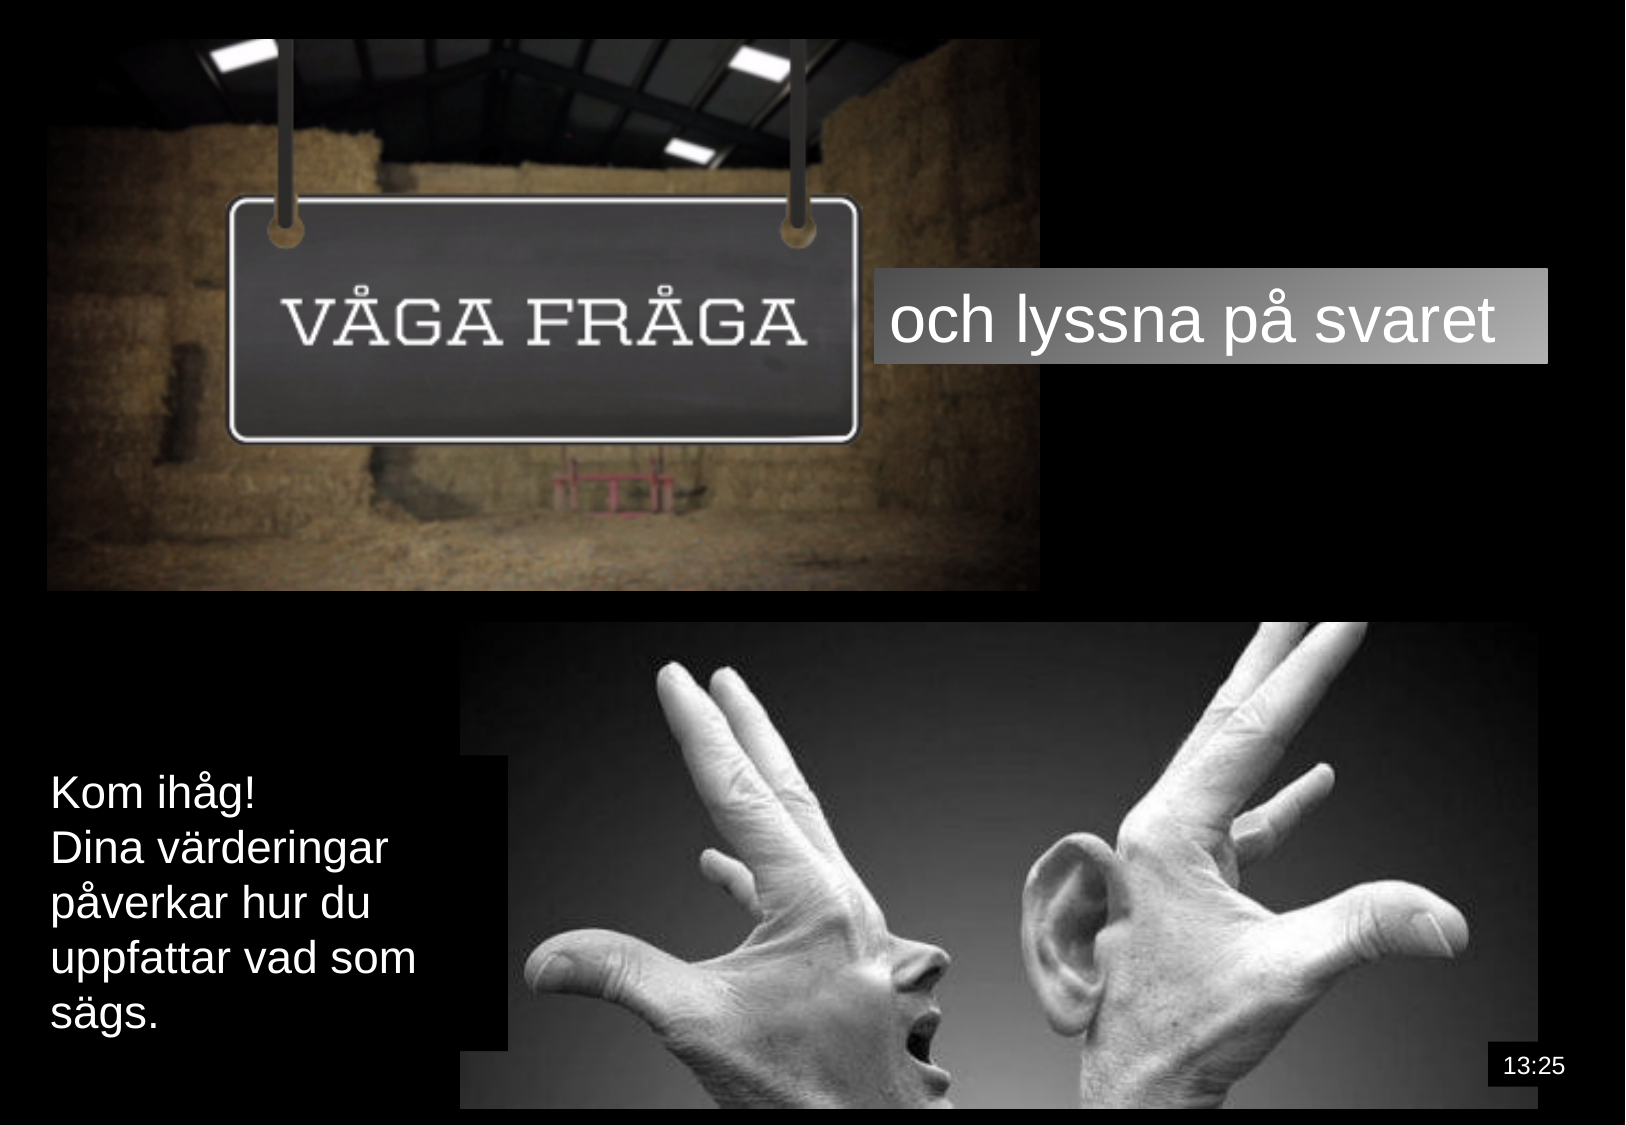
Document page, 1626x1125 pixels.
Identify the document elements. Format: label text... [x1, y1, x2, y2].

text_box och lyssna på svaret [874, 268, 1548, 364]
text_box Kom ihåg! Dina värderingar påverkar hur du uppfattar vad som sägs. [35, 755, 508, 1052]
picture [47, 39, 1040, 591]
picture [460, 622, 1538, 1109]
text_box 13:25 [1488, 1041, 1594, 1087]
